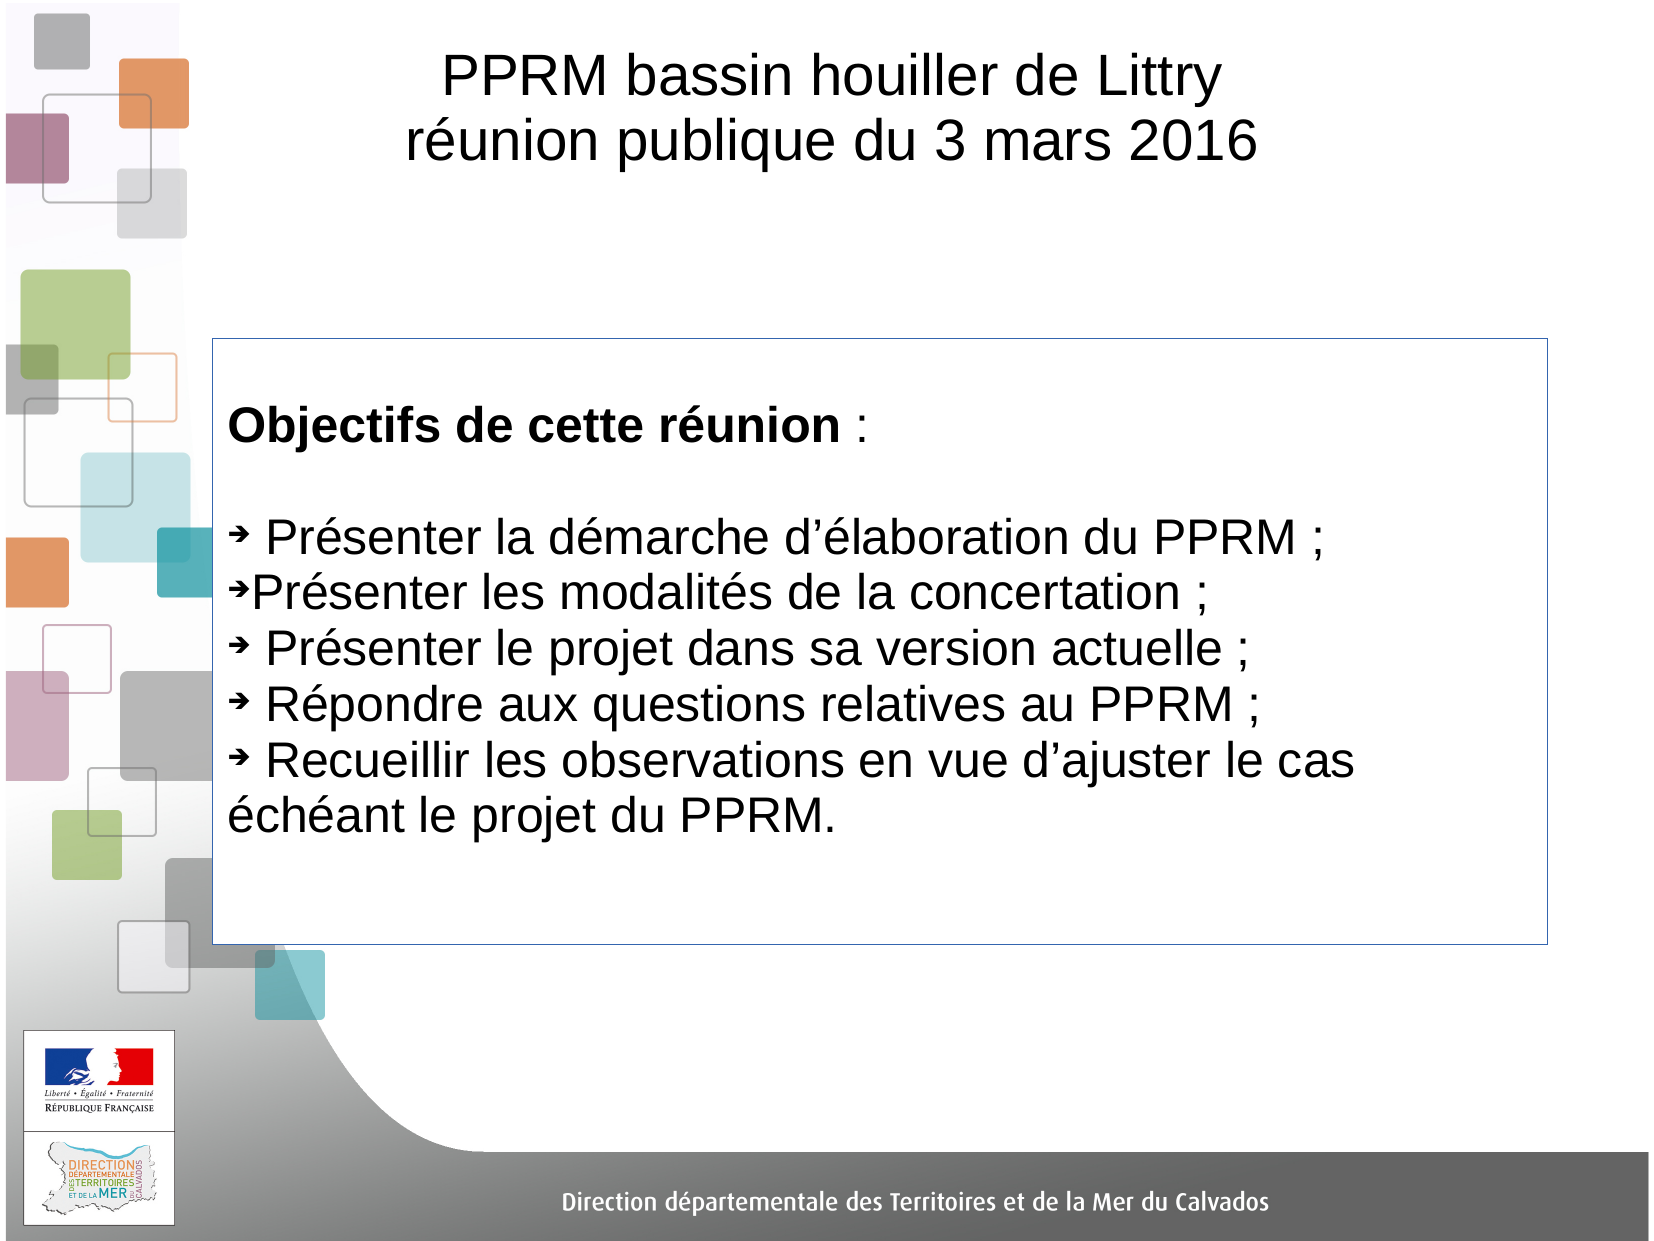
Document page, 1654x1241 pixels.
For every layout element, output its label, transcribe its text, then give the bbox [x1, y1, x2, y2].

title PPRM bassin houiller de Littry réunion publique du 3 mars 2016 [35, 43, 1630, 173]
text_box Objectifs de cette réunion : Présenter la démarche d’élaboration du PPRM ; Présenter les modalités de la concertation ; Présenter le projet dans sa version actuelle ; Répondre aux questions relatives au PPRM ; Recueillir les observations en vue d’ajuster le cas échéant le projet du PPRM. [212, 338, 1548, 945]
picture [5, 3, 1654, 1241]
